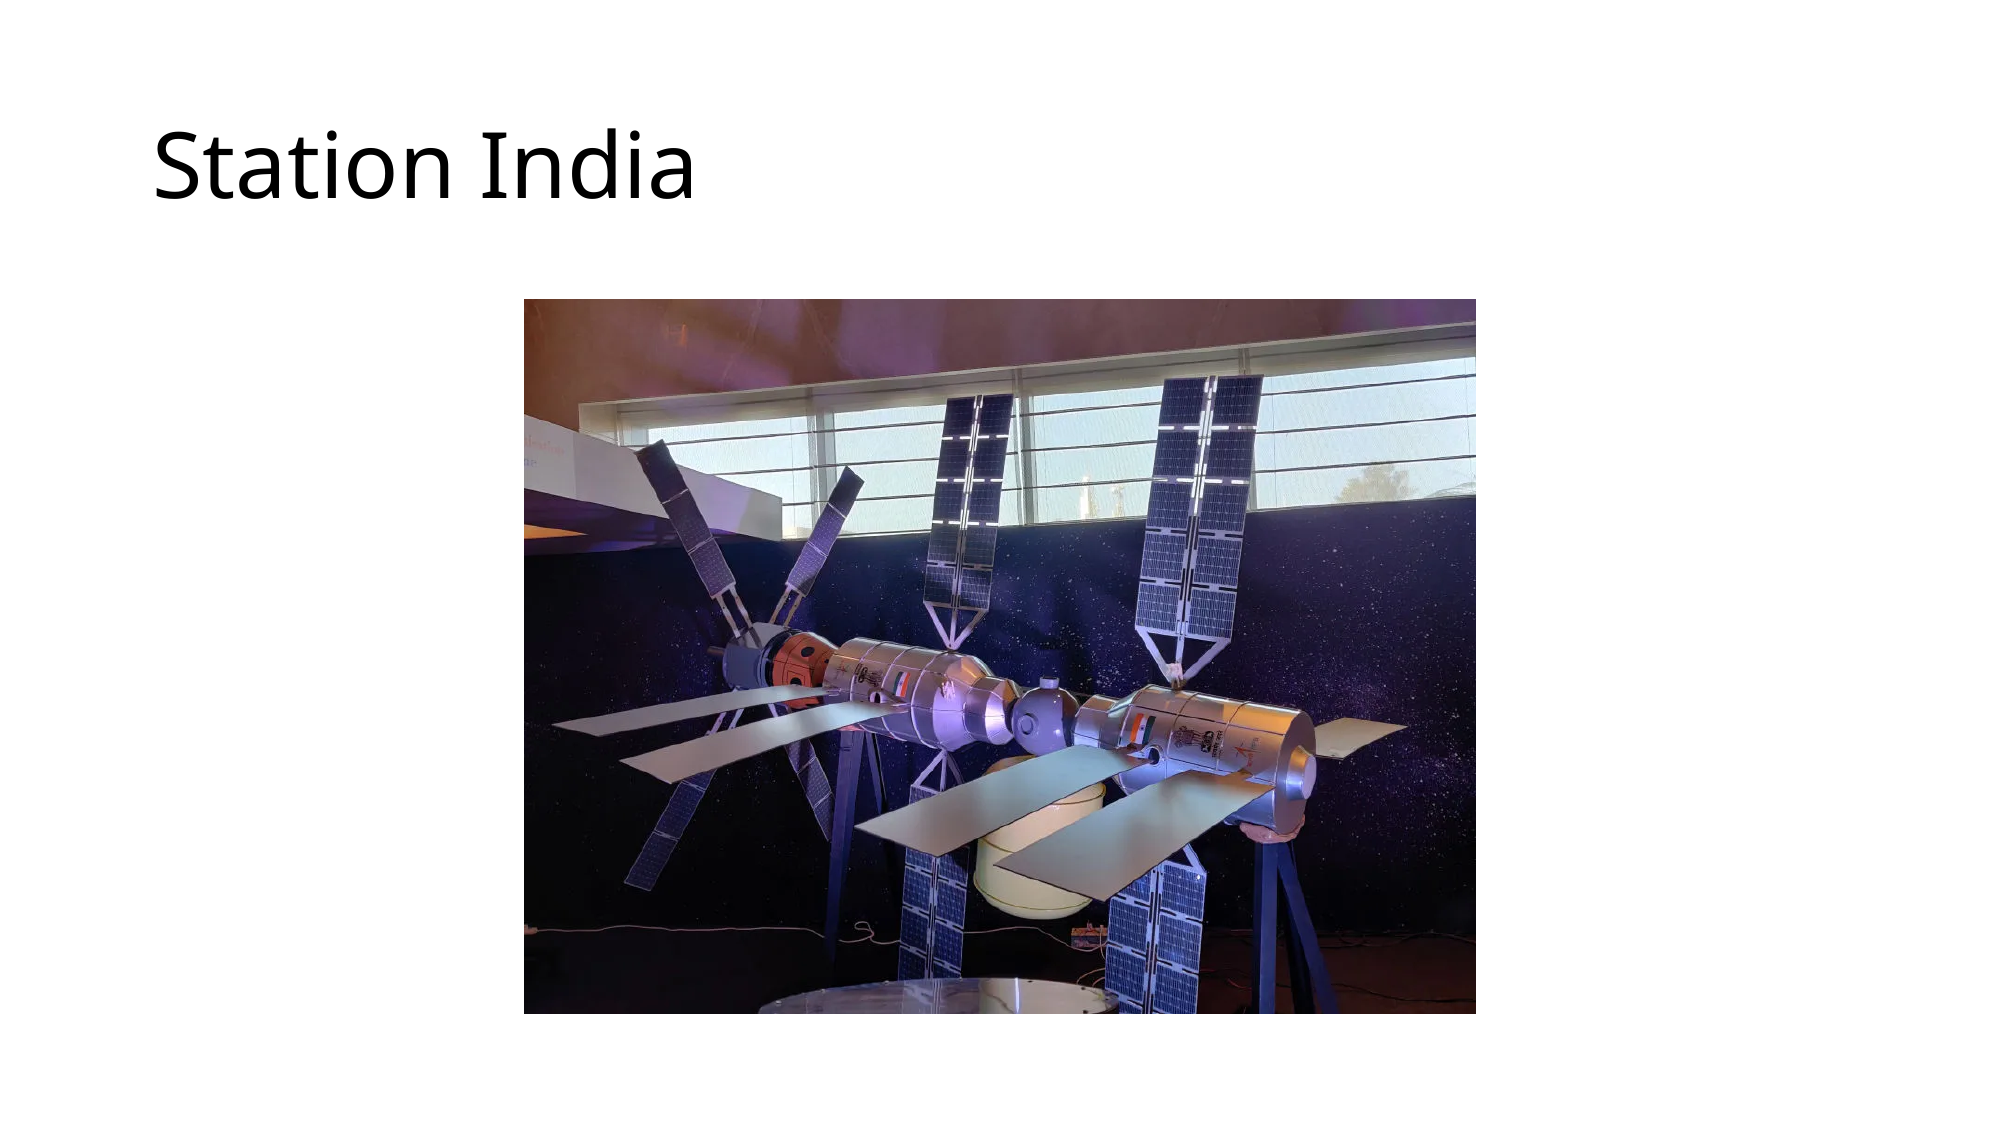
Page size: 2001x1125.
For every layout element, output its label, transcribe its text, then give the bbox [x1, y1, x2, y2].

title Station India [137, 59, 1863, 278]
picture [524, 299, 1476, 1014]
